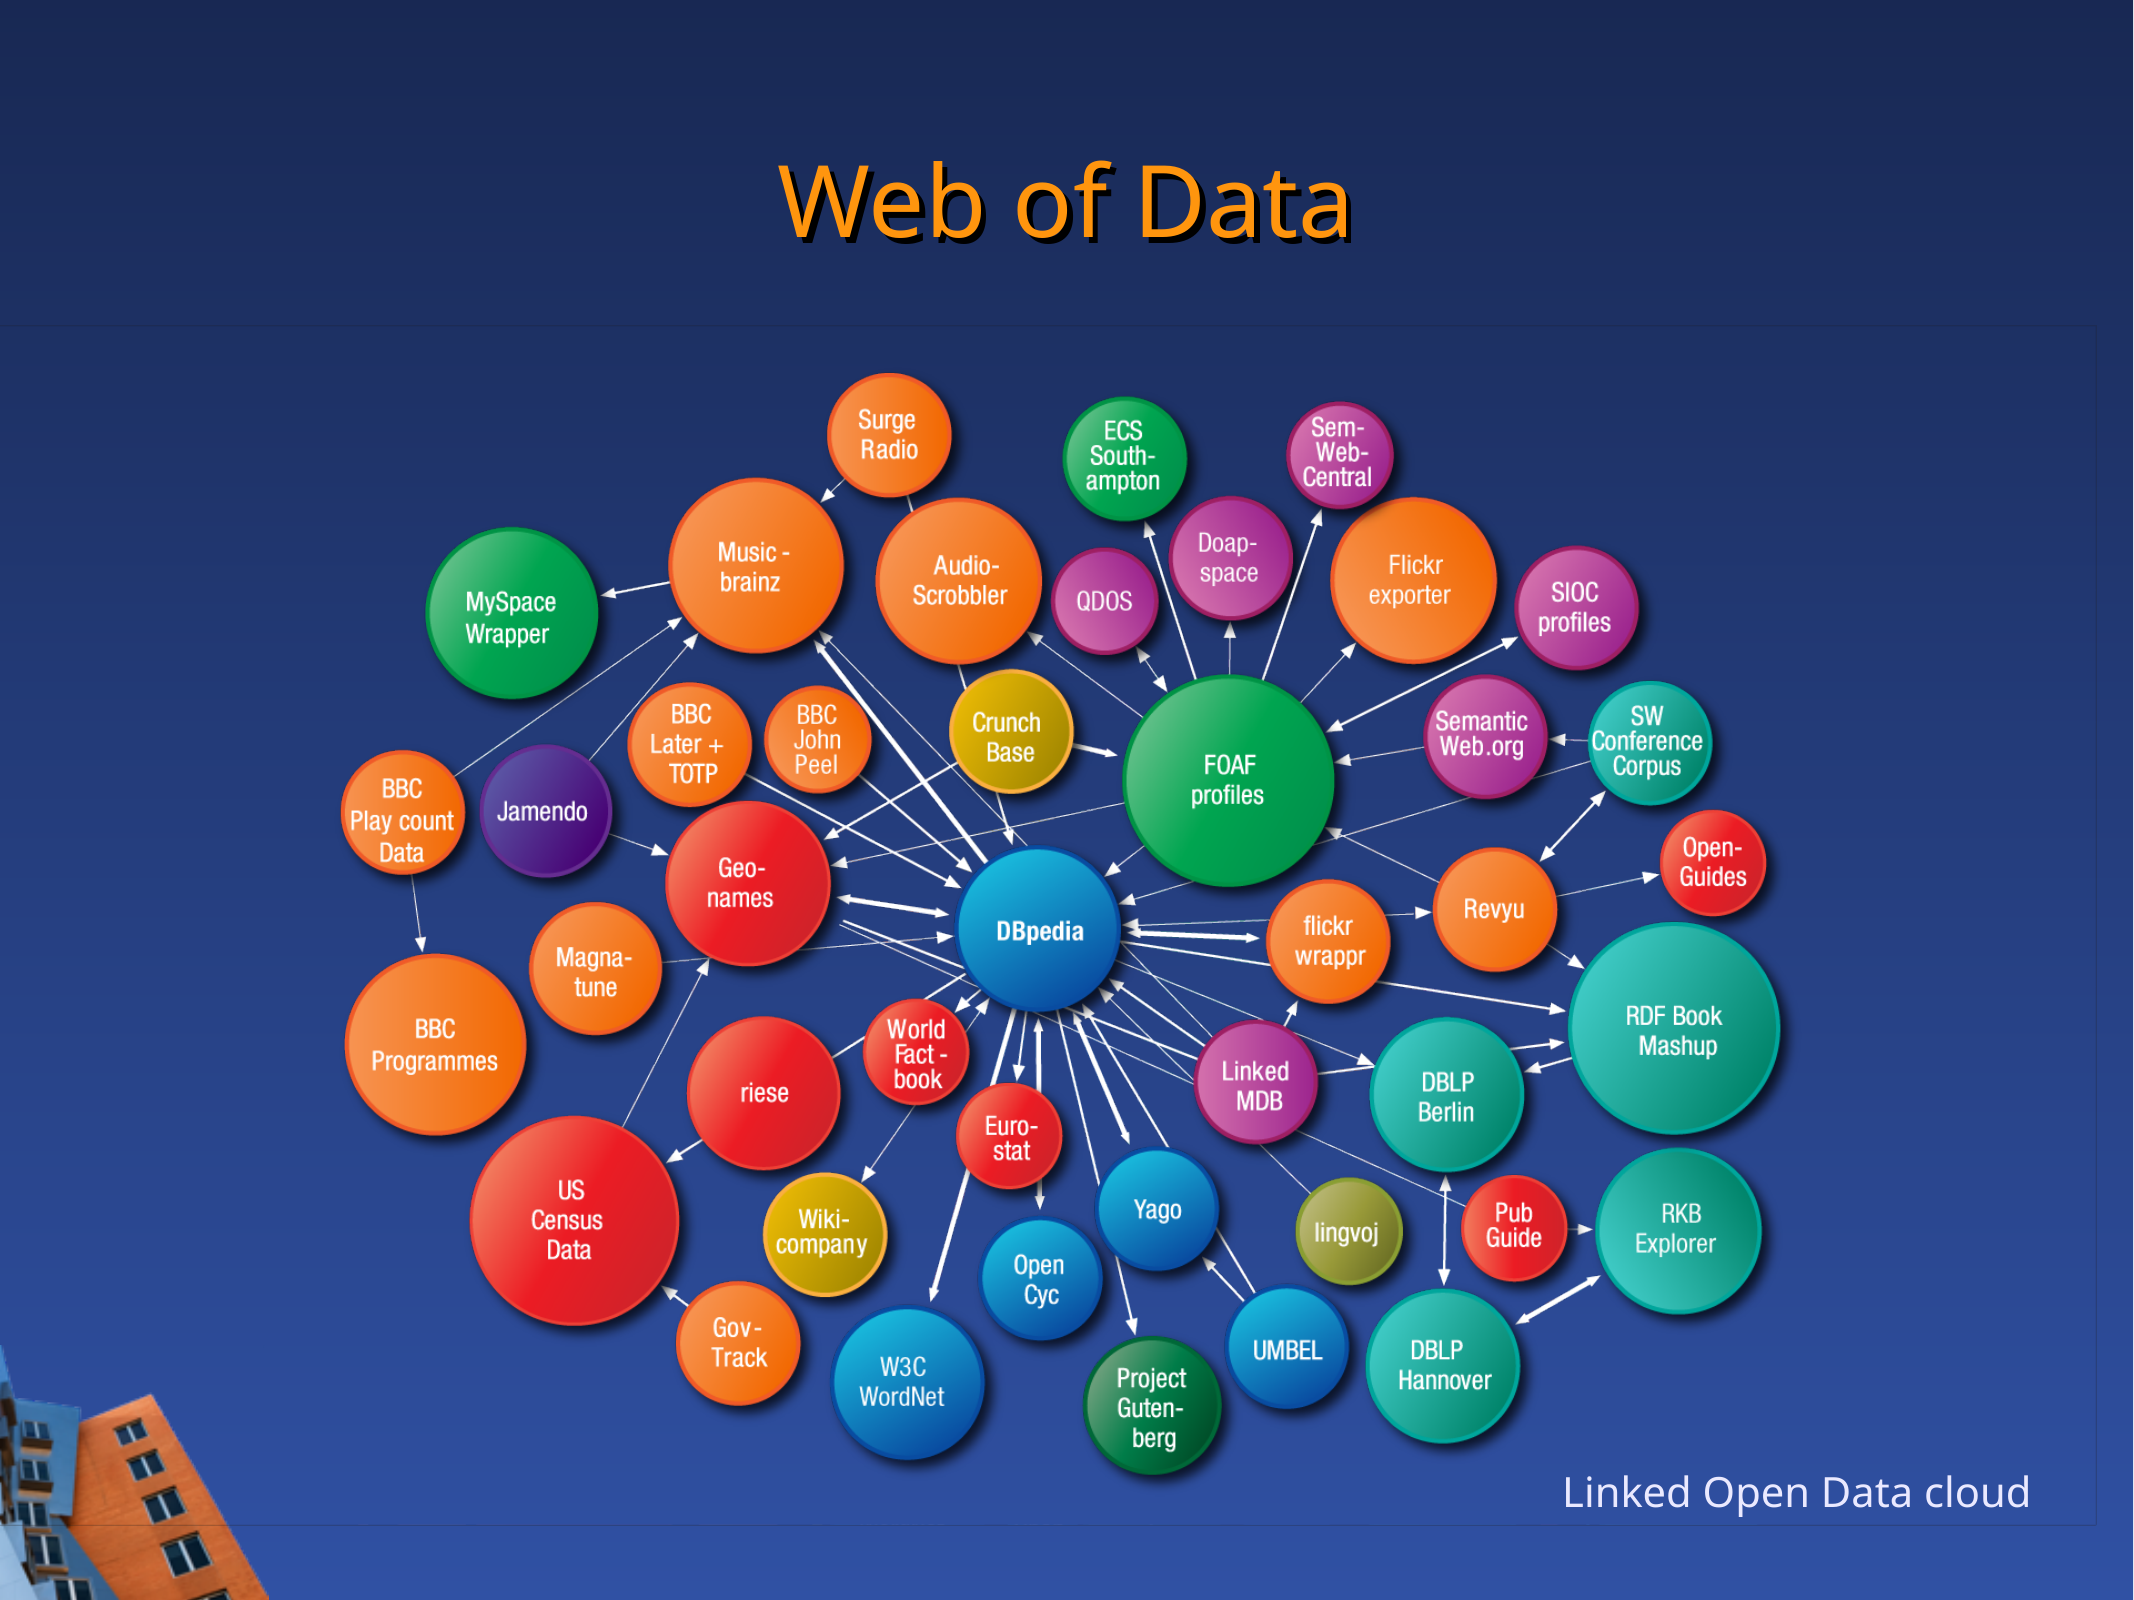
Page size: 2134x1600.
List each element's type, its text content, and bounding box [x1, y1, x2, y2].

title Web of Data [106, 63, 2027, 324]
text_box Linked Open Data cloud [1547, 1458, 2078, 1524]
picture [0, 324, 2097, 1600]
